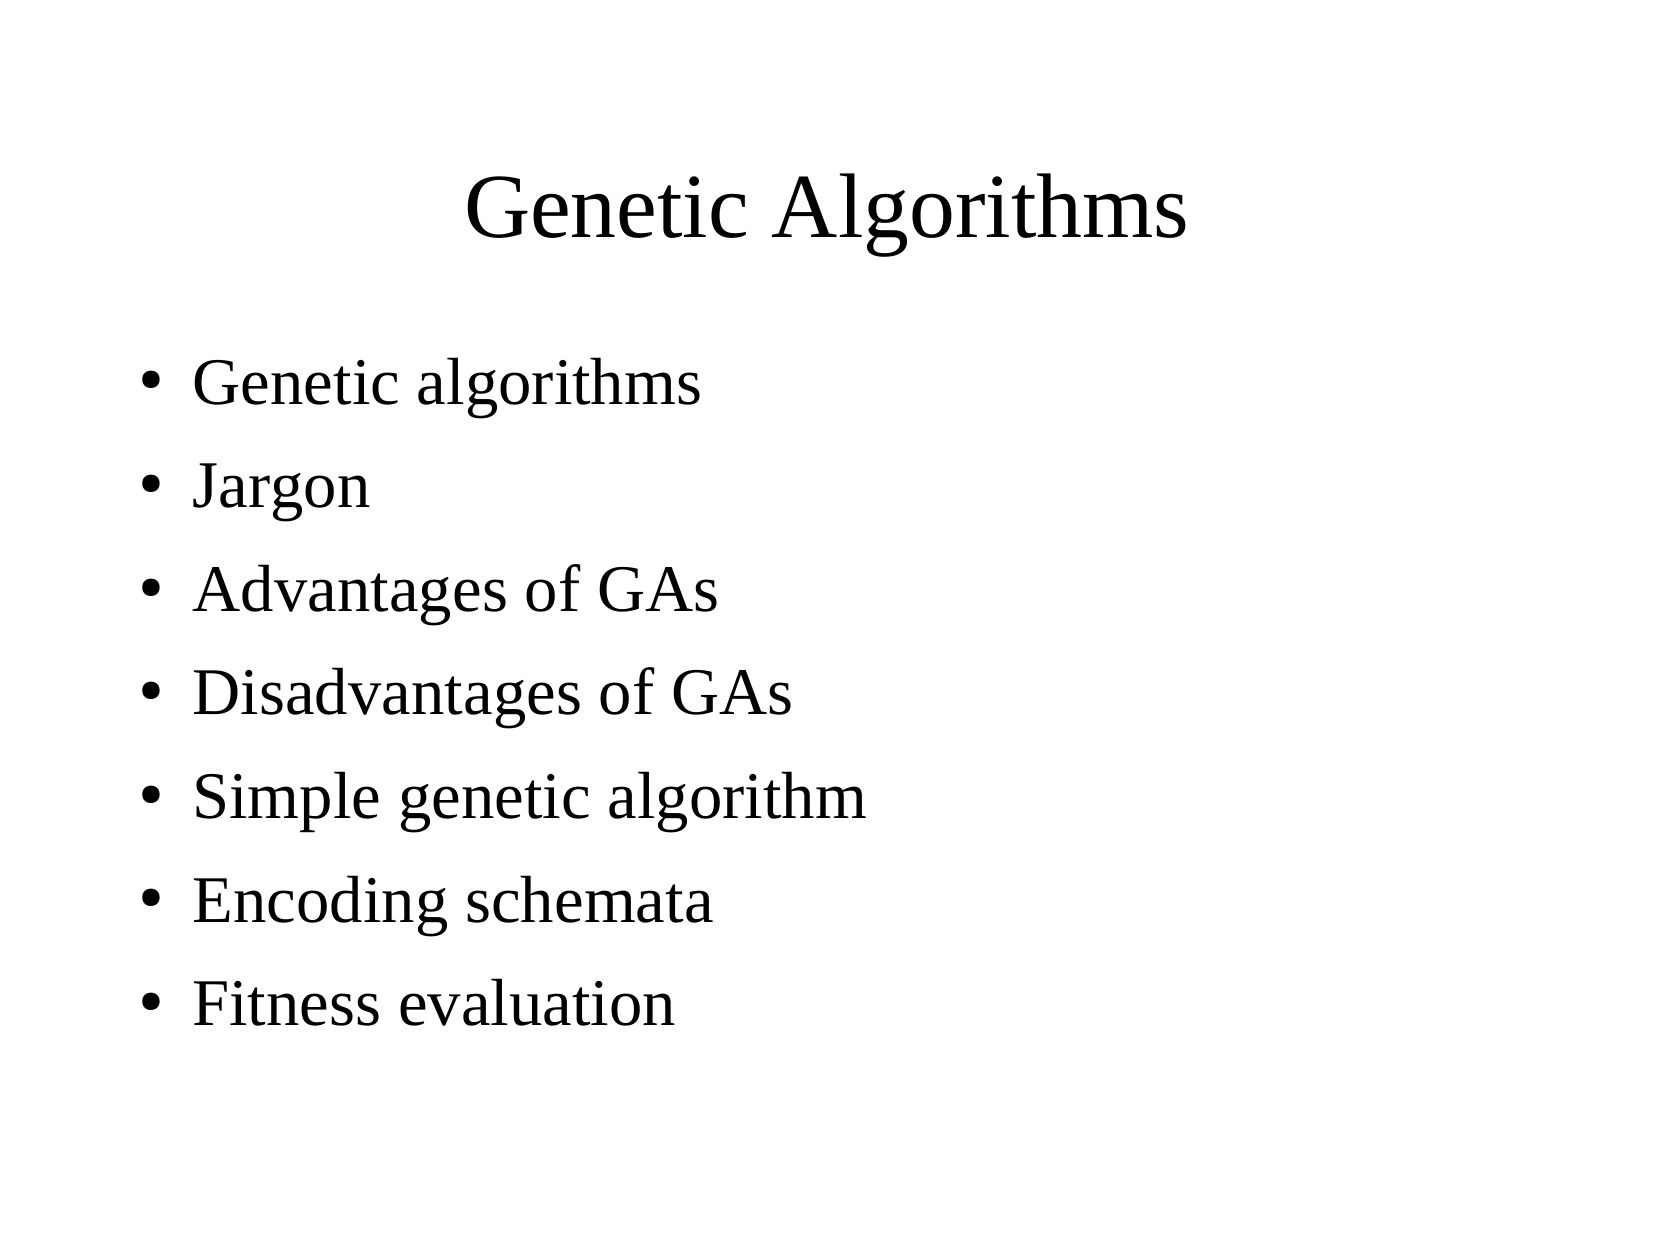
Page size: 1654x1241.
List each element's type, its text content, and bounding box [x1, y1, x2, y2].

list Genetic algorithms Jargon Advantages of GAs Disadvantages of GAs Simple genetic algorithm Encoding schemata Fitness evaluation [121, 344, 1534, 1127]
title Genetic Algorithms [121, 102, 1534, 311]
